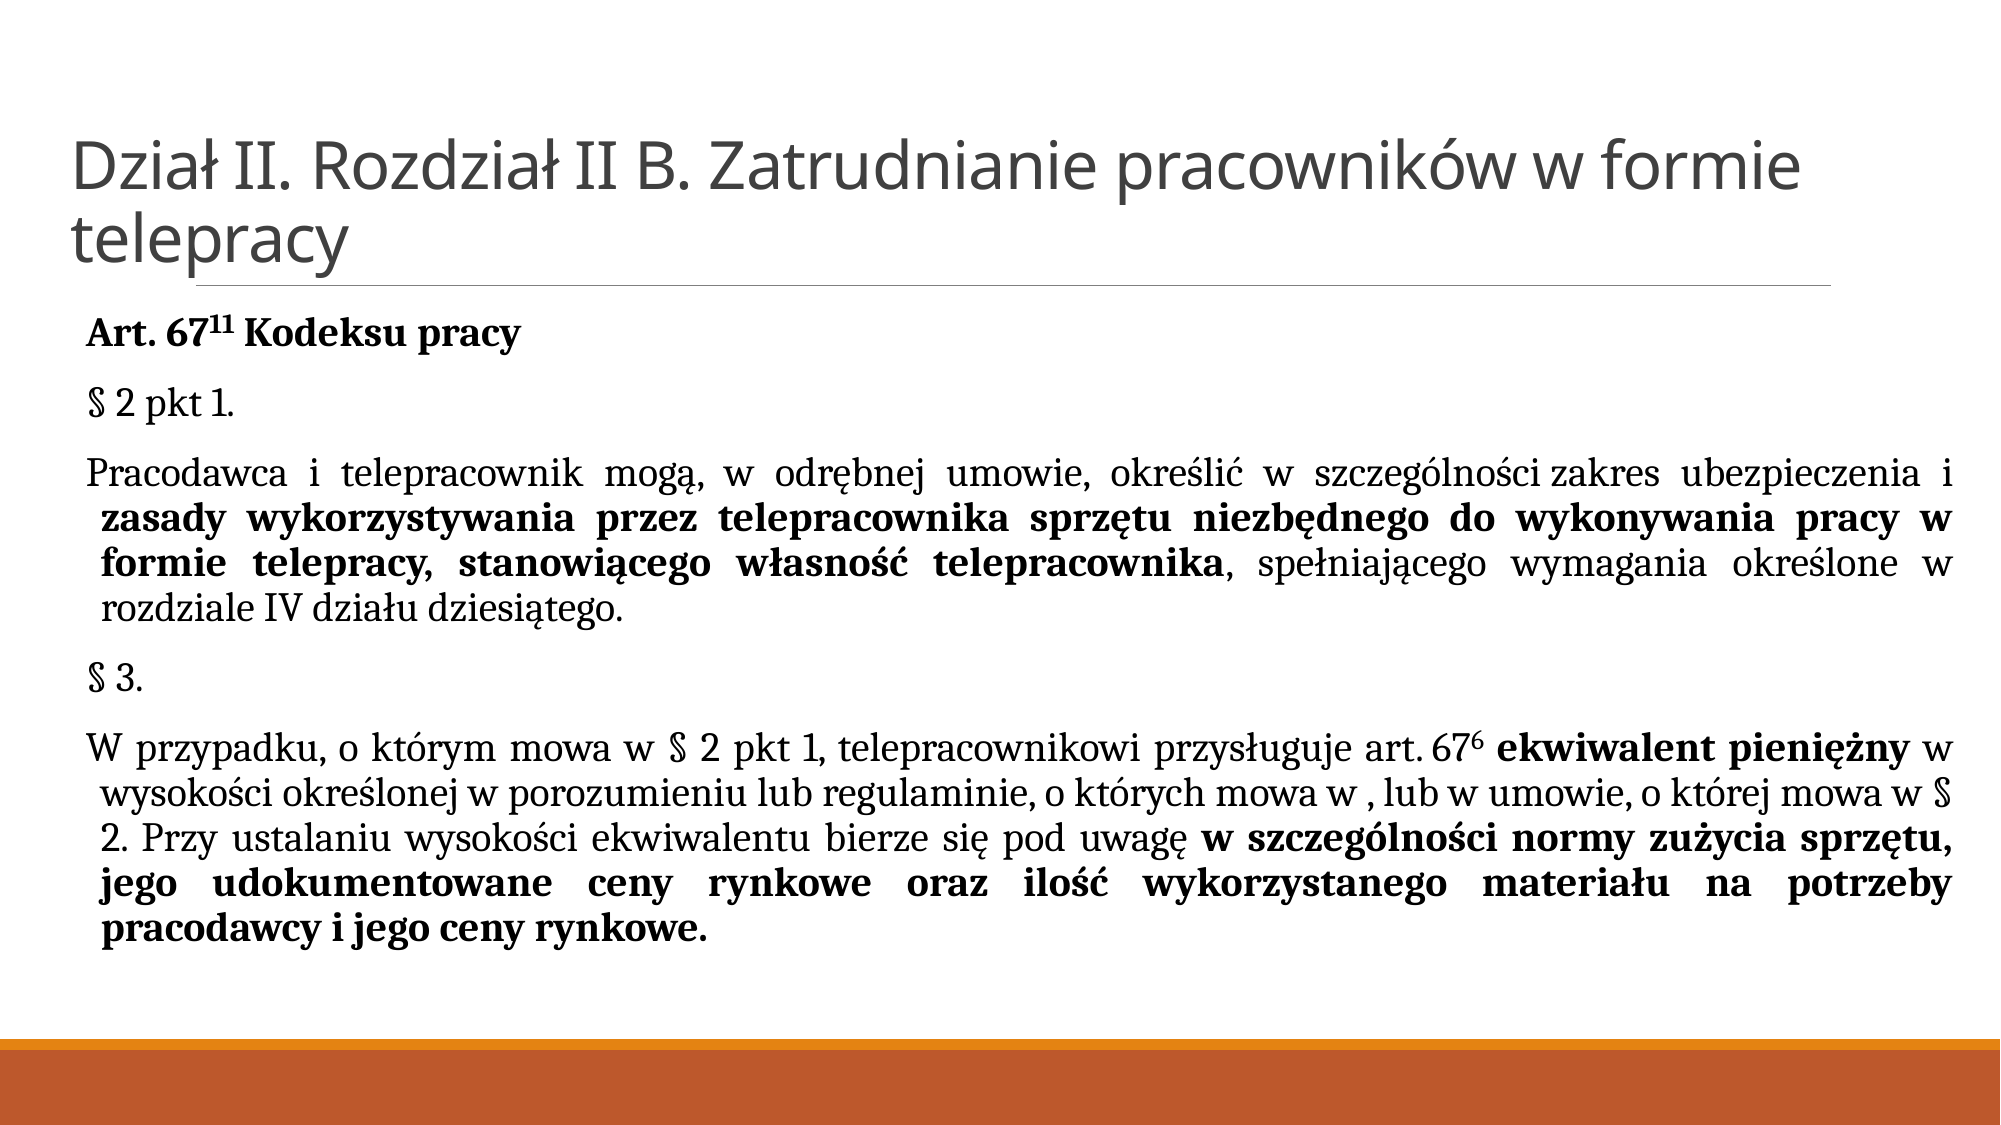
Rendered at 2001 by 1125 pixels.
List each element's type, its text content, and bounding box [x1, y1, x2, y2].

list Art. 6711 Kodeksu pracy § 2 pkt 1. Pracodawca i telepracownik mogą, w odrębnej umowie, określić w szczególności zakres ubezpieczenia i zasady wykorzystywania przez telepracownika sprzętu niezbędnego do wykonywania pracy w formie telepracy, stanowiącego własność telepracownika, spełniającego wymagania określone w rozdziale IV działu dziesiątego. § 3. W przypadku, o którym mowa w § 2 pkt 1, telepracownikowi przysługuje art. 676 ekwiwalent pieniężny w wysokości określonej w porozumieniu lub regulaminie, o których mowa w , lub w umowie, o której mowa w § 2. Przy ustalaniu wysokości ekwiwalentu bierze się pod uwagę w szczególności normy zużycia sprzętu, jego udokumentowane ceny rynkowe oraz ilość wykorzystanego materiału na potrzeby pracodawcy i jego ceny rynkowe. [70, 302, 1954, 1078]
title Dział II. Rozdział II B. Zatrudnianie pracowników w formie telepracy B w dziale I [55, 47, 1939, 286]
